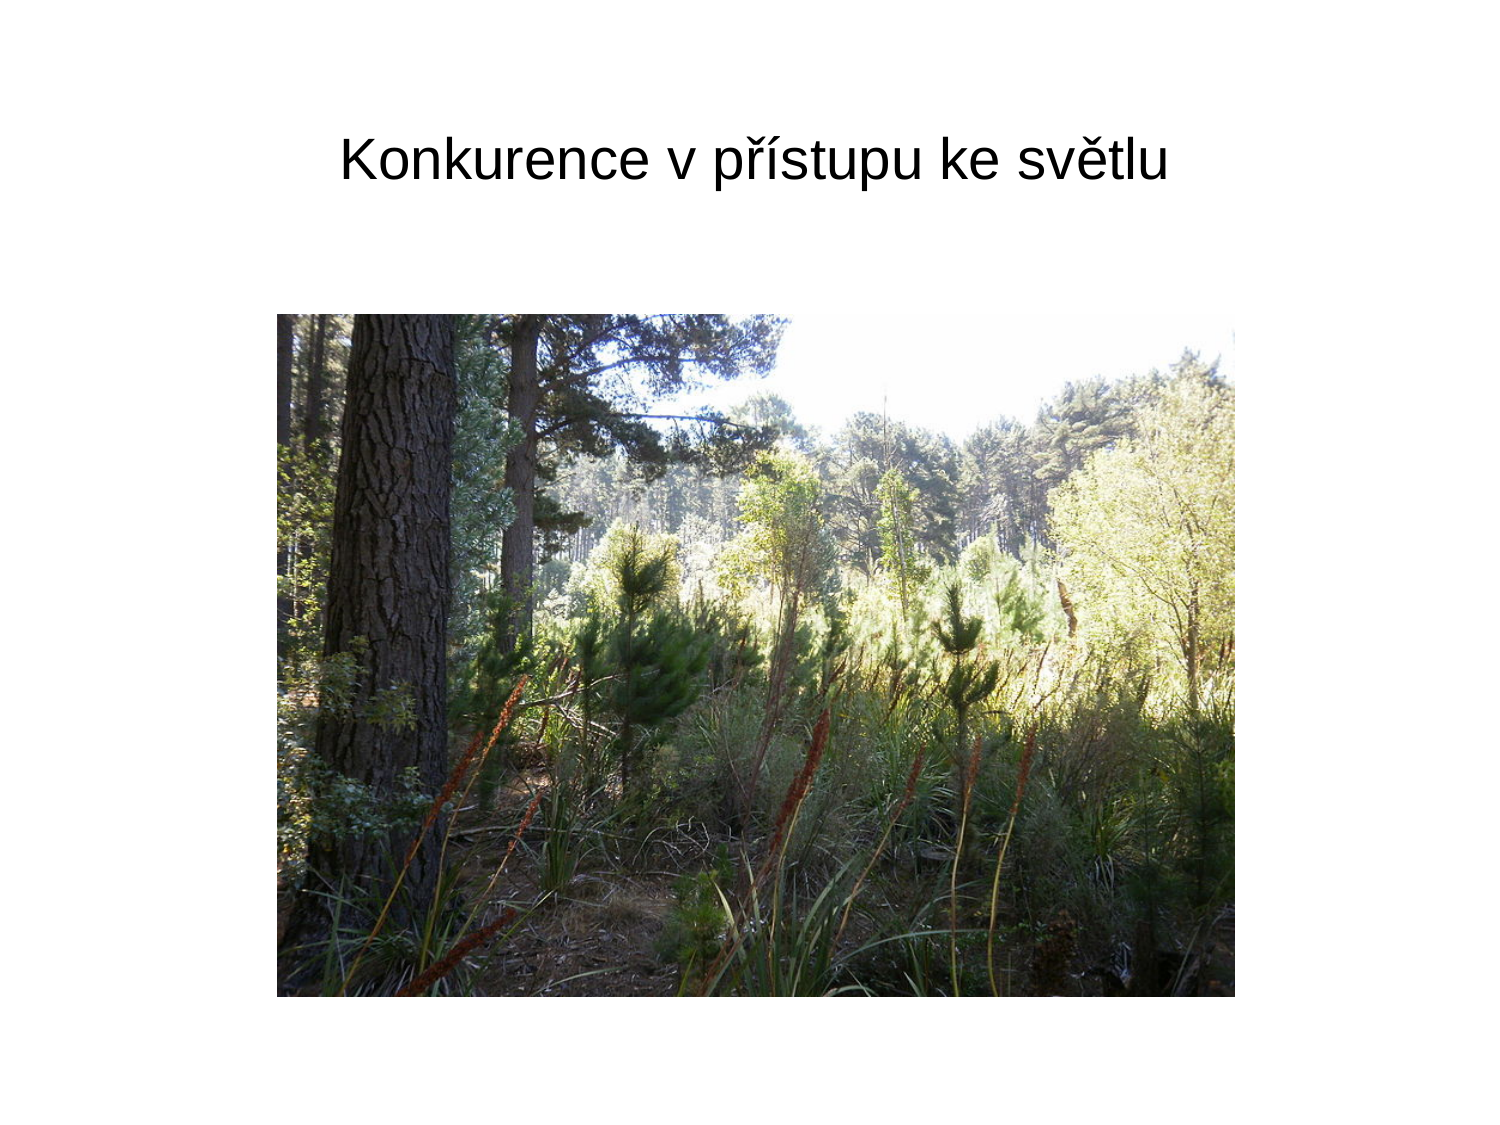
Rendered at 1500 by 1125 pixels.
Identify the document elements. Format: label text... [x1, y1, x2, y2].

text_box Konkurence v přístupu ke světlu [324, 113, 1187, 200]
picture [277, 314, 1235, 997]
